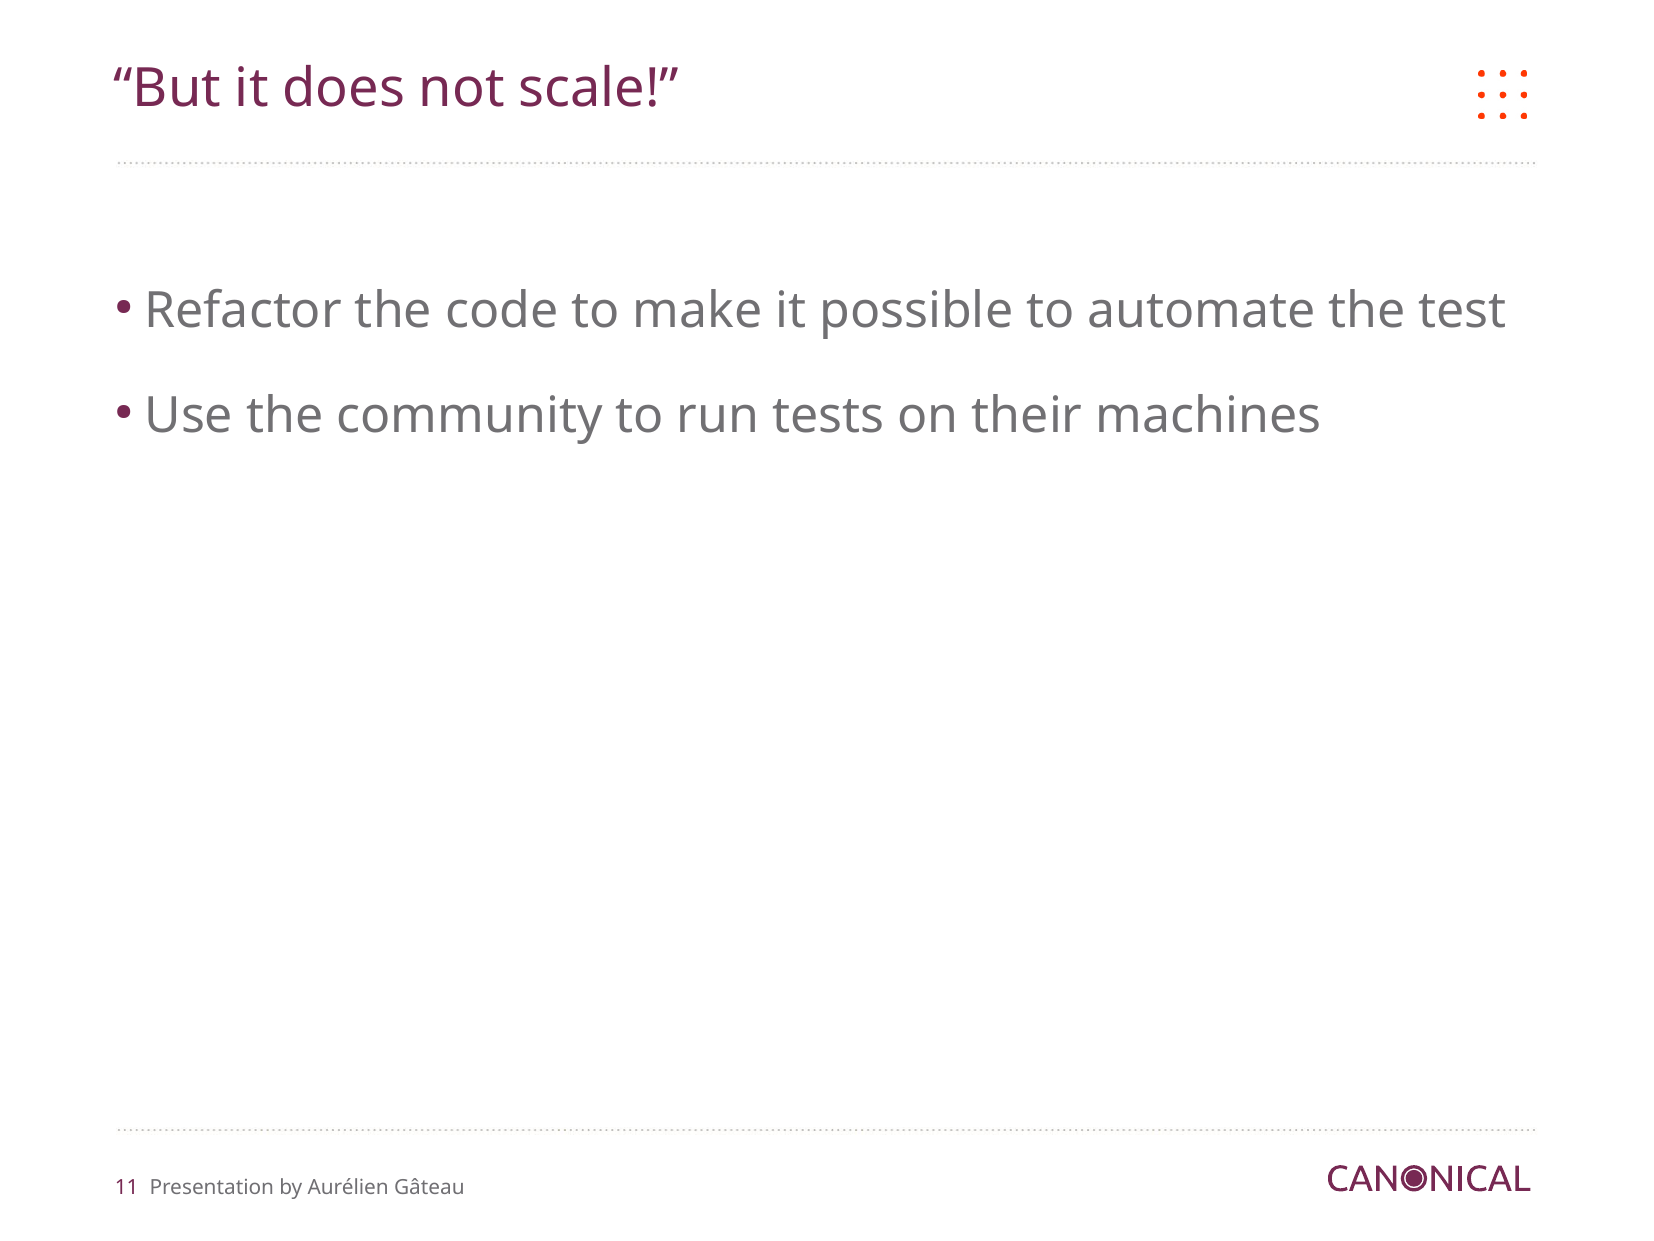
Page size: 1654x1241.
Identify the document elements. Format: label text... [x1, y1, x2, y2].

title “But it does not scale!” [113, 64, 1382, 107]
list Refactor the code to make it possible to automate the test Use the community to run tests on their machines [115, 256, 1540, 1076]
picture [1478, 70, 1527, 119]
picture [116, 1128, 1539, 1135]
picture [116, 160, 1539, 168]
